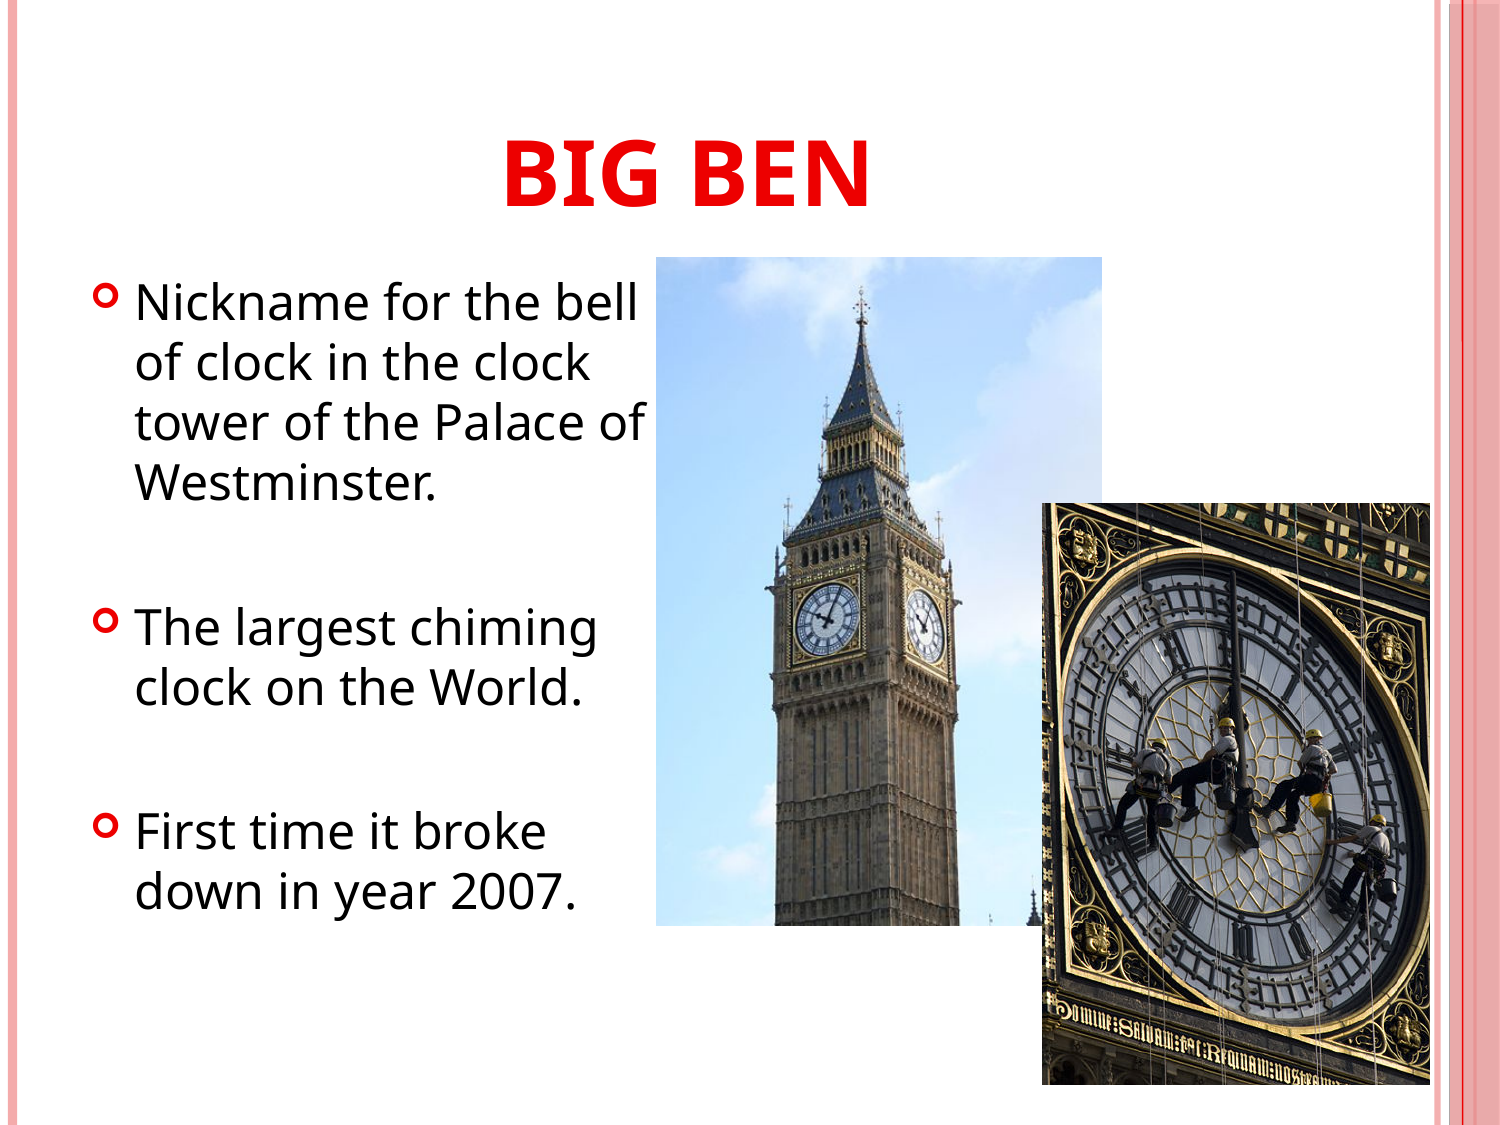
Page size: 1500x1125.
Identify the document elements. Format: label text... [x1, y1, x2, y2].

picture [656, 257, 1430, 1085]
list Nickname for the bell of clock in the clock tower of the Palace of Westminster. The largest chiming clock on the World. First time it broke down in year 2007. [75, 262, 675, 1013]
title BIG BEN [75, 45, 1300, 233]
